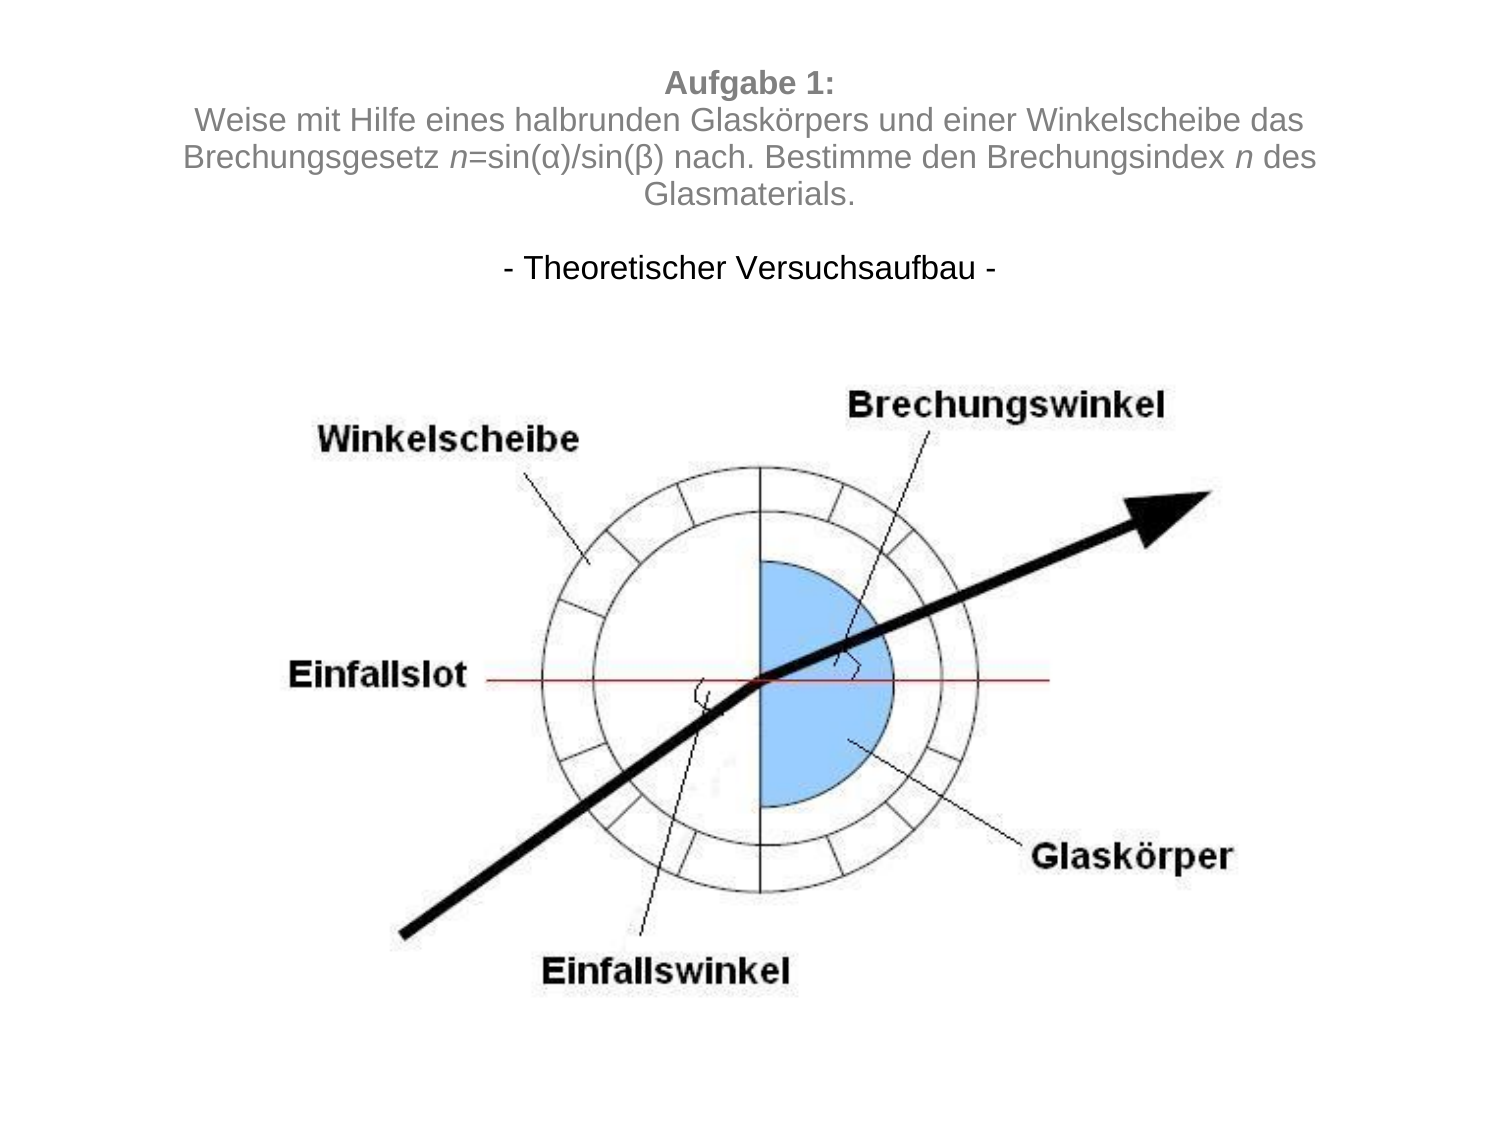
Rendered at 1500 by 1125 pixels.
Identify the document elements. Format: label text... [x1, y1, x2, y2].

title Aufgabe 1: Weise mit Hilfe eines halbrunden Glaskörpers und einer Winkelscheibe das Brechungsgesetz n=sin(α)/sin(β) nach. Bestimme den Brechungsindex n des Glasmaterials. - Theoretischer Versuchsaufbau - [112, 55, 1388, 333]
picture [265, 324, 1270, 1034]
